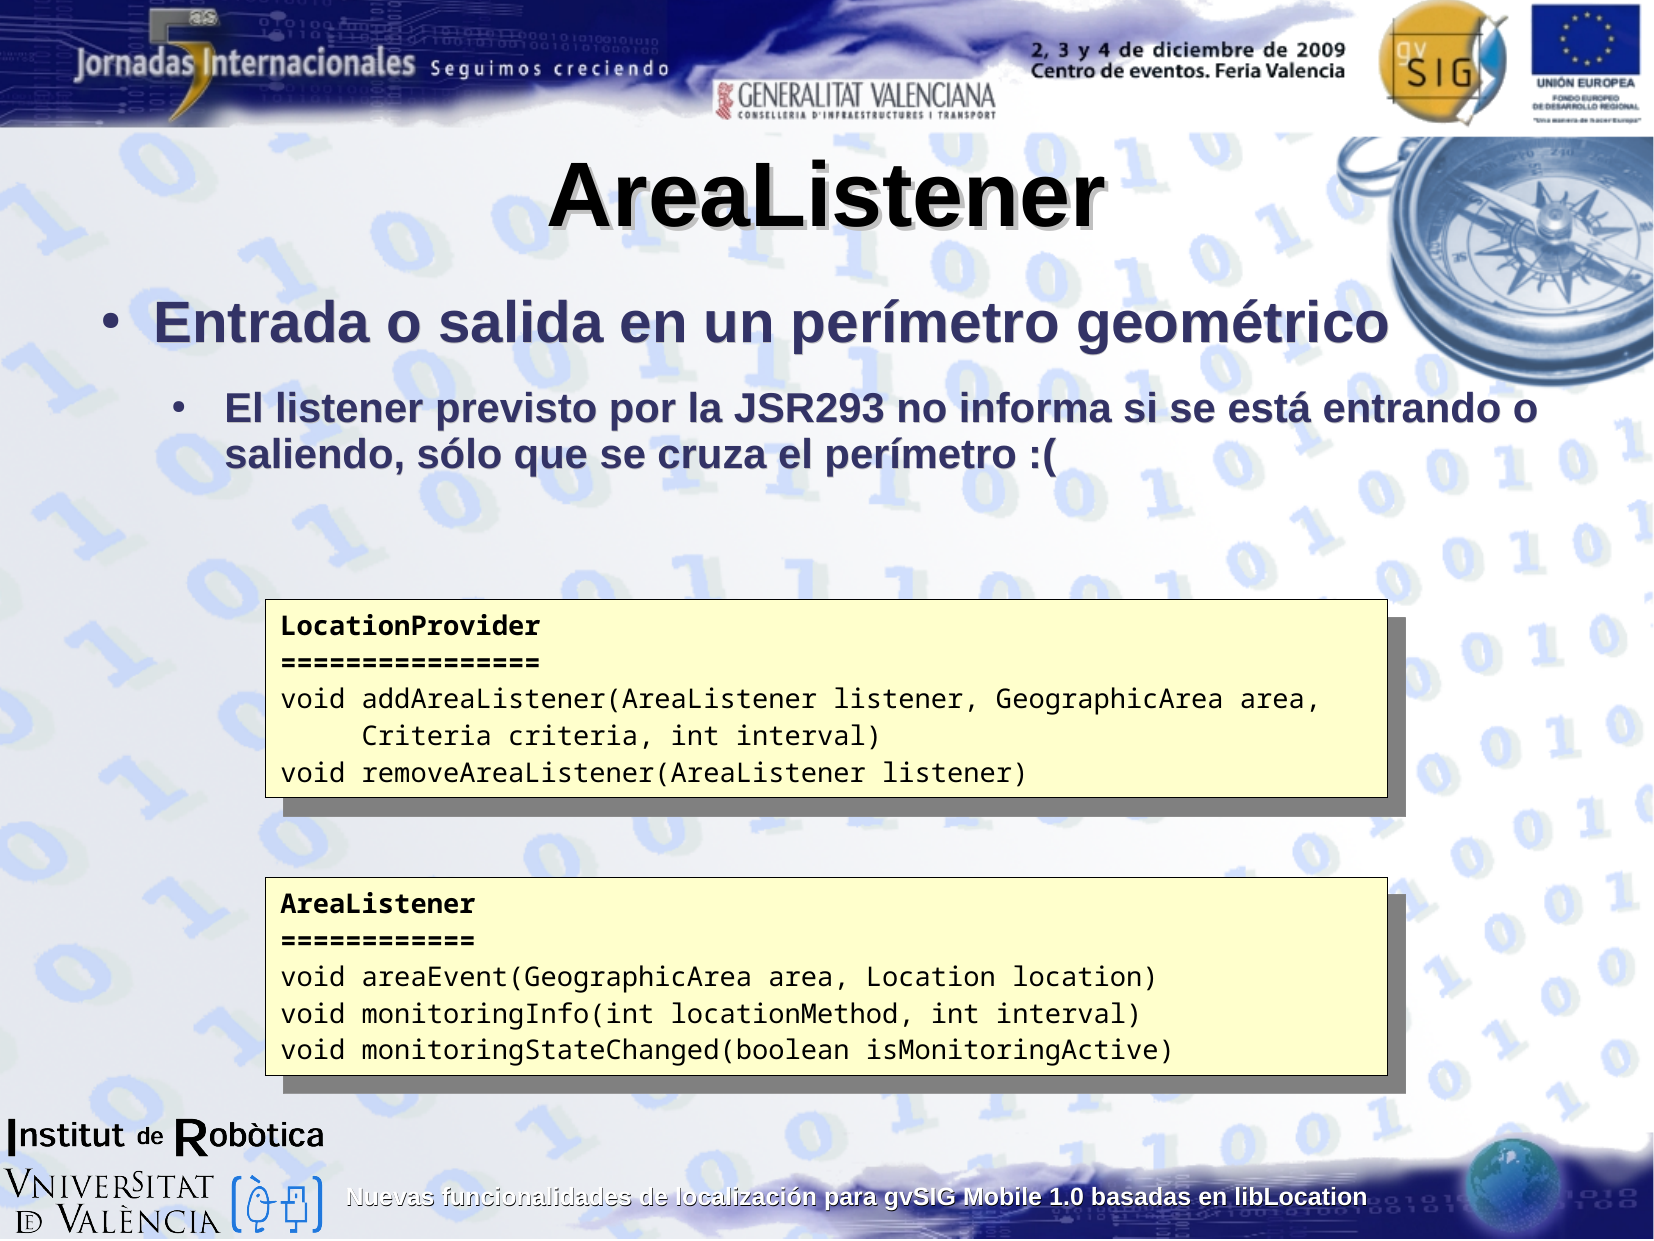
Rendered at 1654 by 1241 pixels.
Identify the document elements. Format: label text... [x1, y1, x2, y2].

title AreaListener [82, 90, 1571, 290]
list Entrada o salida en un perímetro geométrico El listener previsto por la JSR293 no informa si se está entrando o saliendo, sólo que se cruza el perímetro :( [82, 290, 1571, 1109]
text_box LocationProvider ================ void addAreaListener(AreaListener listener, GeographicArea area, Criteria criteria, int interval) void removeAreaListener(AreaListener listener) [265, 599, 1388, 771]
text_box AreaListener ============ void areaEvent(GeographicArea area, Location location) void monitoringInfo(int locationMethod, int interval) void monitoringStateChanged(boolean isMonitoringActive) [265, 877, 1388, 1049]
picture [0, 0, 1654, 1239]
